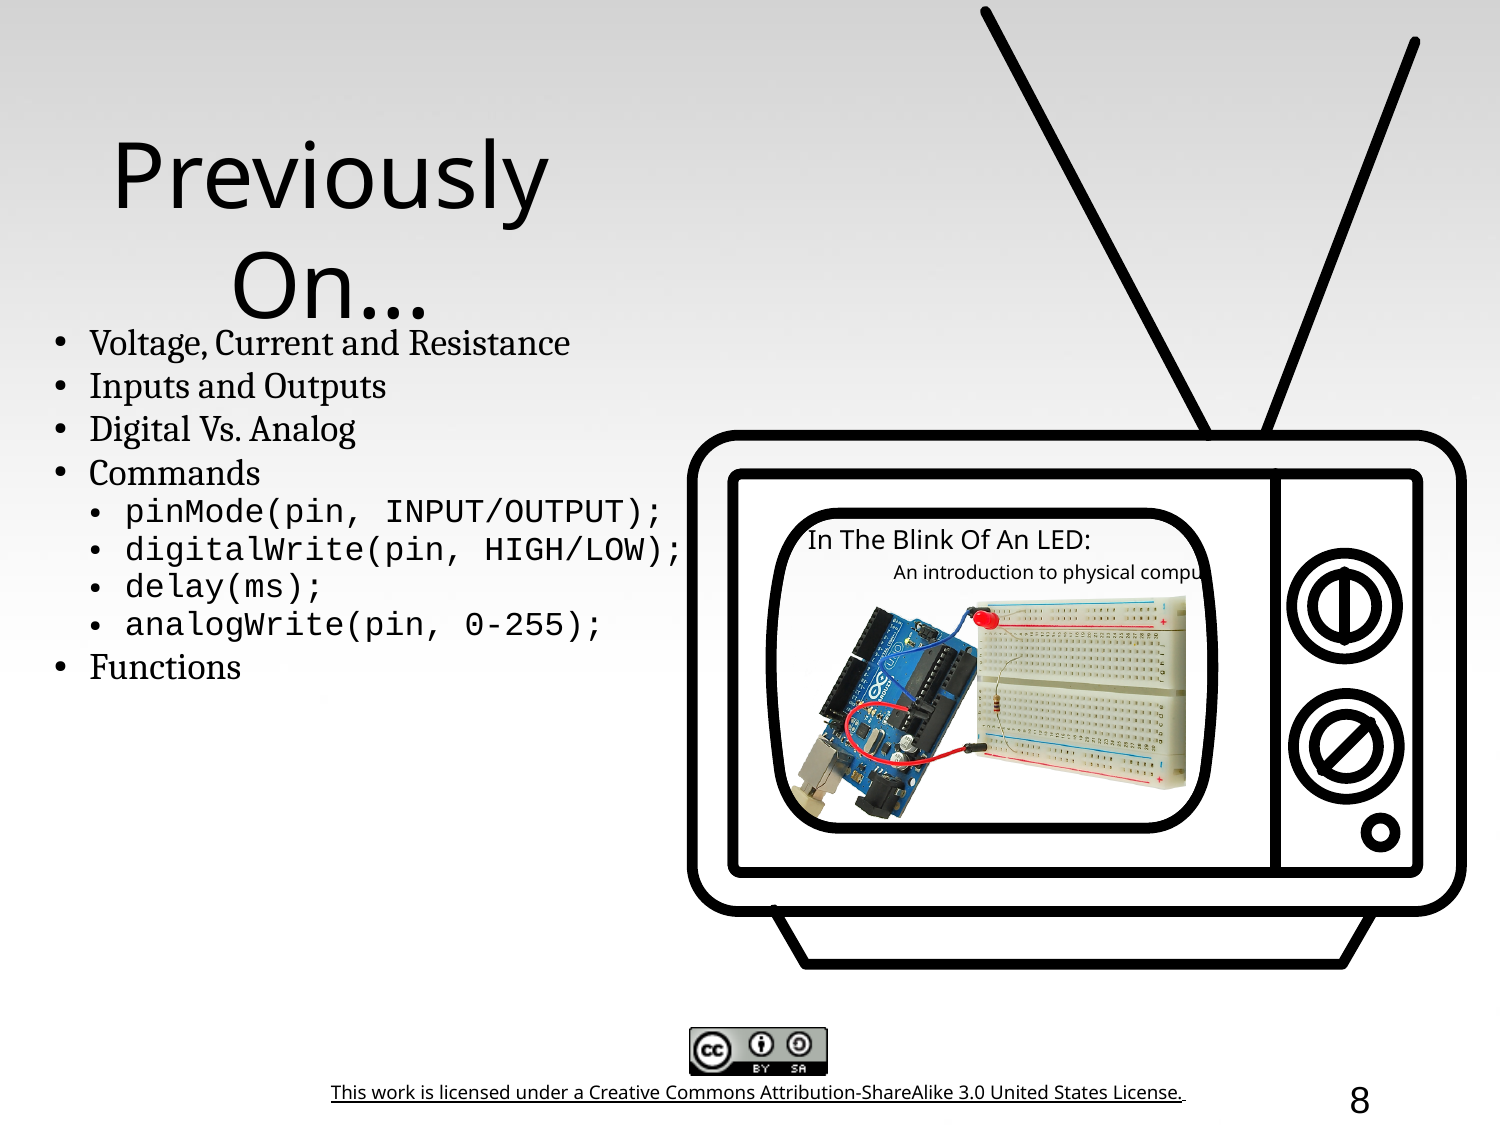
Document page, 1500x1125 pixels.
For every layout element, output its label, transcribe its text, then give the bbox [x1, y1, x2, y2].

title Previously On... [23, 132, 637, 321]
text_box Voltage, Current and Resistance Inputs and Outputs Digital Vs. Analog Commands pinMode(pin, INPUT/OUTPUT); digitalWrite(pin, HIGH/LOW); delay(ms); analogWrite(pin, 0-255); Functions [39, 314, 781, 977]
picture [0, 0, 1500, 1125]
